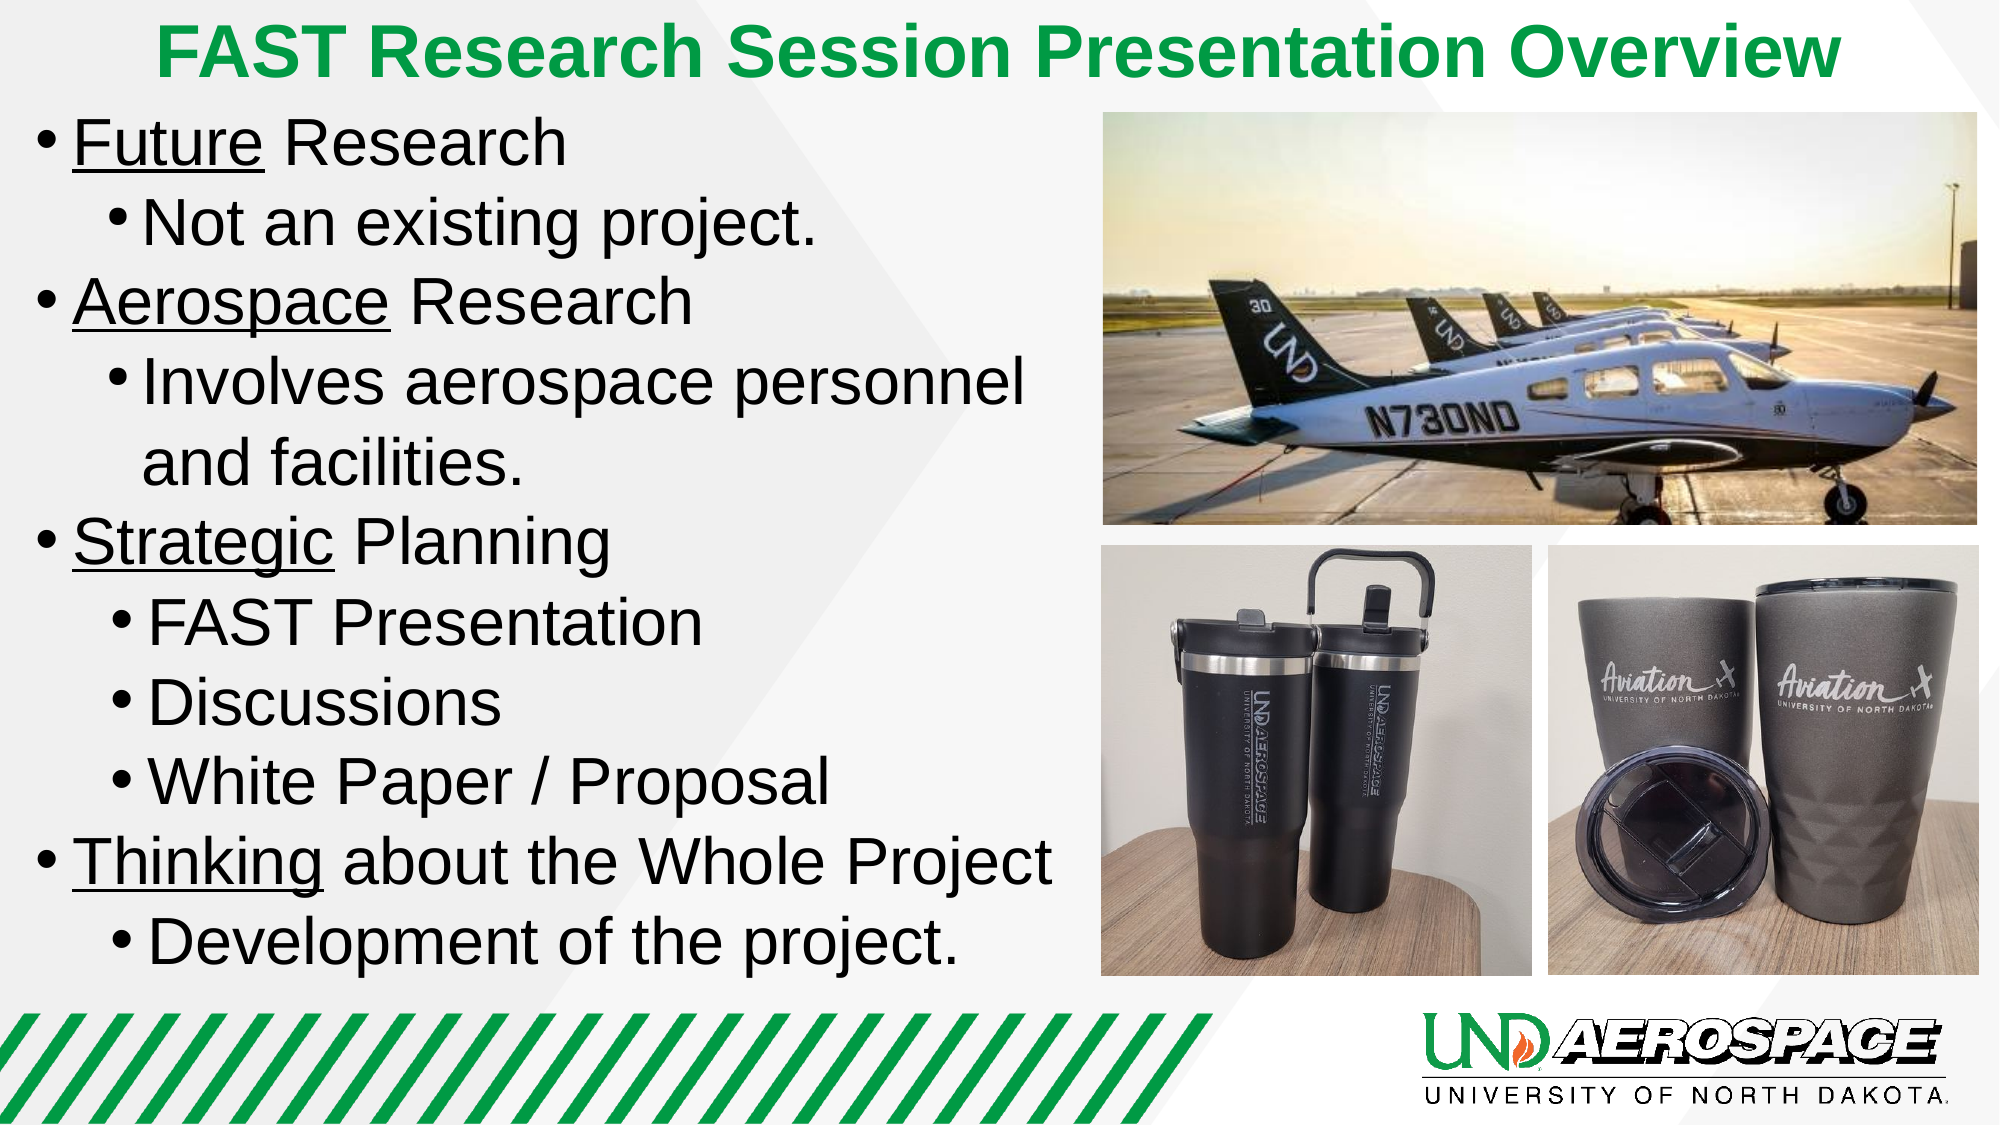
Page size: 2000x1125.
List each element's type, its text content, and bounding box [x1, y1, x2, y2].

picture [0, 96, 2000, 1125]
picture [1101, 545, 1532, 976]
text_box FAST Research Session Presentation Overview [0, 0, 2000, 96]
text_box Future Research Not an existing project. Aerospace Research Involves aerospace personnel and facilities. Strategic Planning FAST Presentation Discussions White Paper / Proposal Thinking about the Whole Project Development of the project. [20, 96, 1956, 1006]
